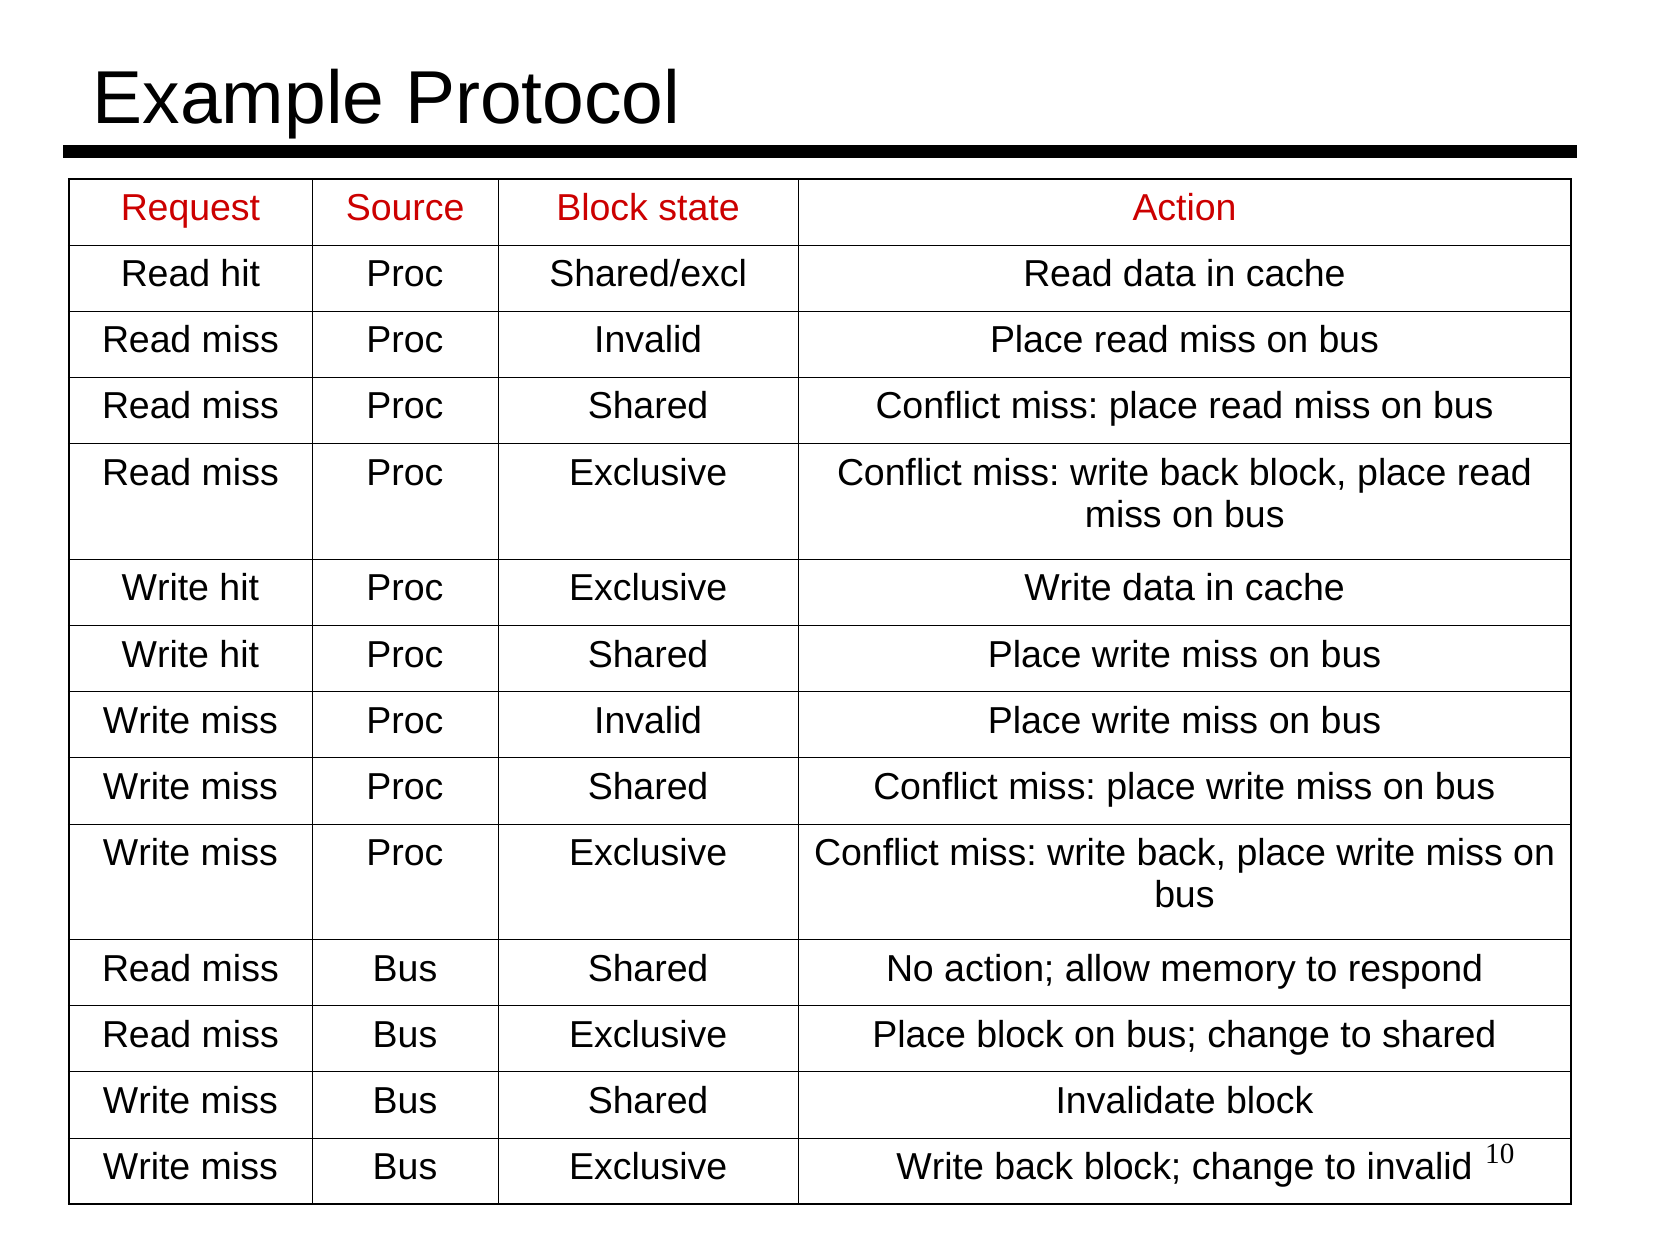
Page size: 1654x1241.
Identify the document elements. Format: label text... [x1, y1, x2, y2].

table_cell Bus [313, 940, 498, 1005]
table_header Source [313, 180, 498, 245]
table_cell Bus [313, 1139, 498, 1203]
table_cell Proc [313, 312, 498, 377]
table_cell Write miss [70, 825, 312, 939]
table_cell Proc [313, 560, 498, 625]
table_cell Read data in cache [799, 246, 1570, 311]
table_cell Proc [313, 758, 498, 824]
text_box <number> [1184, 1205, 1530, 1213]
table_cell Read miss [70, 378, 312, 443]
table_cell Shared/excl [499, 246, 798, 311]
table_cell Invalidate block [799, 1072, 1570, 1138]
table_header Request [70, 180, 312, 245]
table_cell Shared [499, 378, 798, 443]
table_cell Exclusive [499, 1139, 798, 1203]
table_cell Invalid [499, 692, 798, 757]
table_cell Place write miss on bus [799, 626, 1570, 691]
table_cell Write hit [70, 626, 312, 691]
table_cell Conflict miss: write back block, place read miss on bus [799, 444, 1570, 559]
table_cell Read miss [70, 1006, 312, 1071]
table_cell Shared [499, 626, 798, 691]
table_cell Bus [313, 1072, 498, 1138]
table_cell Place write miss on bus [799, 692, 1570, 757]
table_cell Write back block; change to invalid [799, 1139, 1570, 1203]
table_cell Conflict miss: write back, place write miss on bus [799, 825, 1570, 939]
table_cell Read miss [70, 444, 312, 559]
table_header Action [799, 180, 1570, 245]
table_cell Write miss [70, 692, 312, 757]
table_cell Write miss [70, 758, 312, 824]
table_cell Invalid [499, 312, 798, 377]
table_cell Exclusive [499, 1006, 798, 1071]
table_cell Bus [313, 1006, 498, 1071]
table_cell Write hit [70, 560, 312, 625]
text_box Example Protocol [78, 41, 696, 145]
table_cell No action; allow memory to respond [799, 940, 1570, 1005]
table_cell Conflict miss: place write miss on bus [799, 758, 1570, 824]
table_cell Proc [313, 692, 498, 757]
table_cell Exclusive [499, 560, 798, 625]
table_cell Proc [313, 825, 498, 939]
table_cell Write miss [70, 1139, 312, 1203]
table_cell Proc [313, 378, 498, 443]
table_cell Read miss [70, 940, 312, 1005]
table_cell Shared [499, 1072, 798, 1138]
table_cell Shared [499, 758, 798, 824]
table_cell Place read miss on bus [799, 312, 1570, 377]
table_cell Conflict miss: place read miss on bus [799, 378, 1570, 443]
table_cell Place block on bus; change to shared [799, 1006, 1570, 1071]
table_cell Proc [313, 626, 498, 691]
table_cell Read hit [70, 246, 312, 311]
table_cell Exclusive [499, 825, 798, 939]
table_cell Shared [499, 940, 798, 1005]
table_cell Write data in cache [799, 560, 1570, 625]
table_cell Exclusive [499, 444, 798, 559]
table_cell Proc [313, 444, 498, 559]
table_cell Proc [313, 246, 498, 311]
table_cell Write miss [70, 1072, 312, 1138]
table_header Block state [499, 180, 798, 245]
table_cell Read miss [70, 312, 312, 377]
